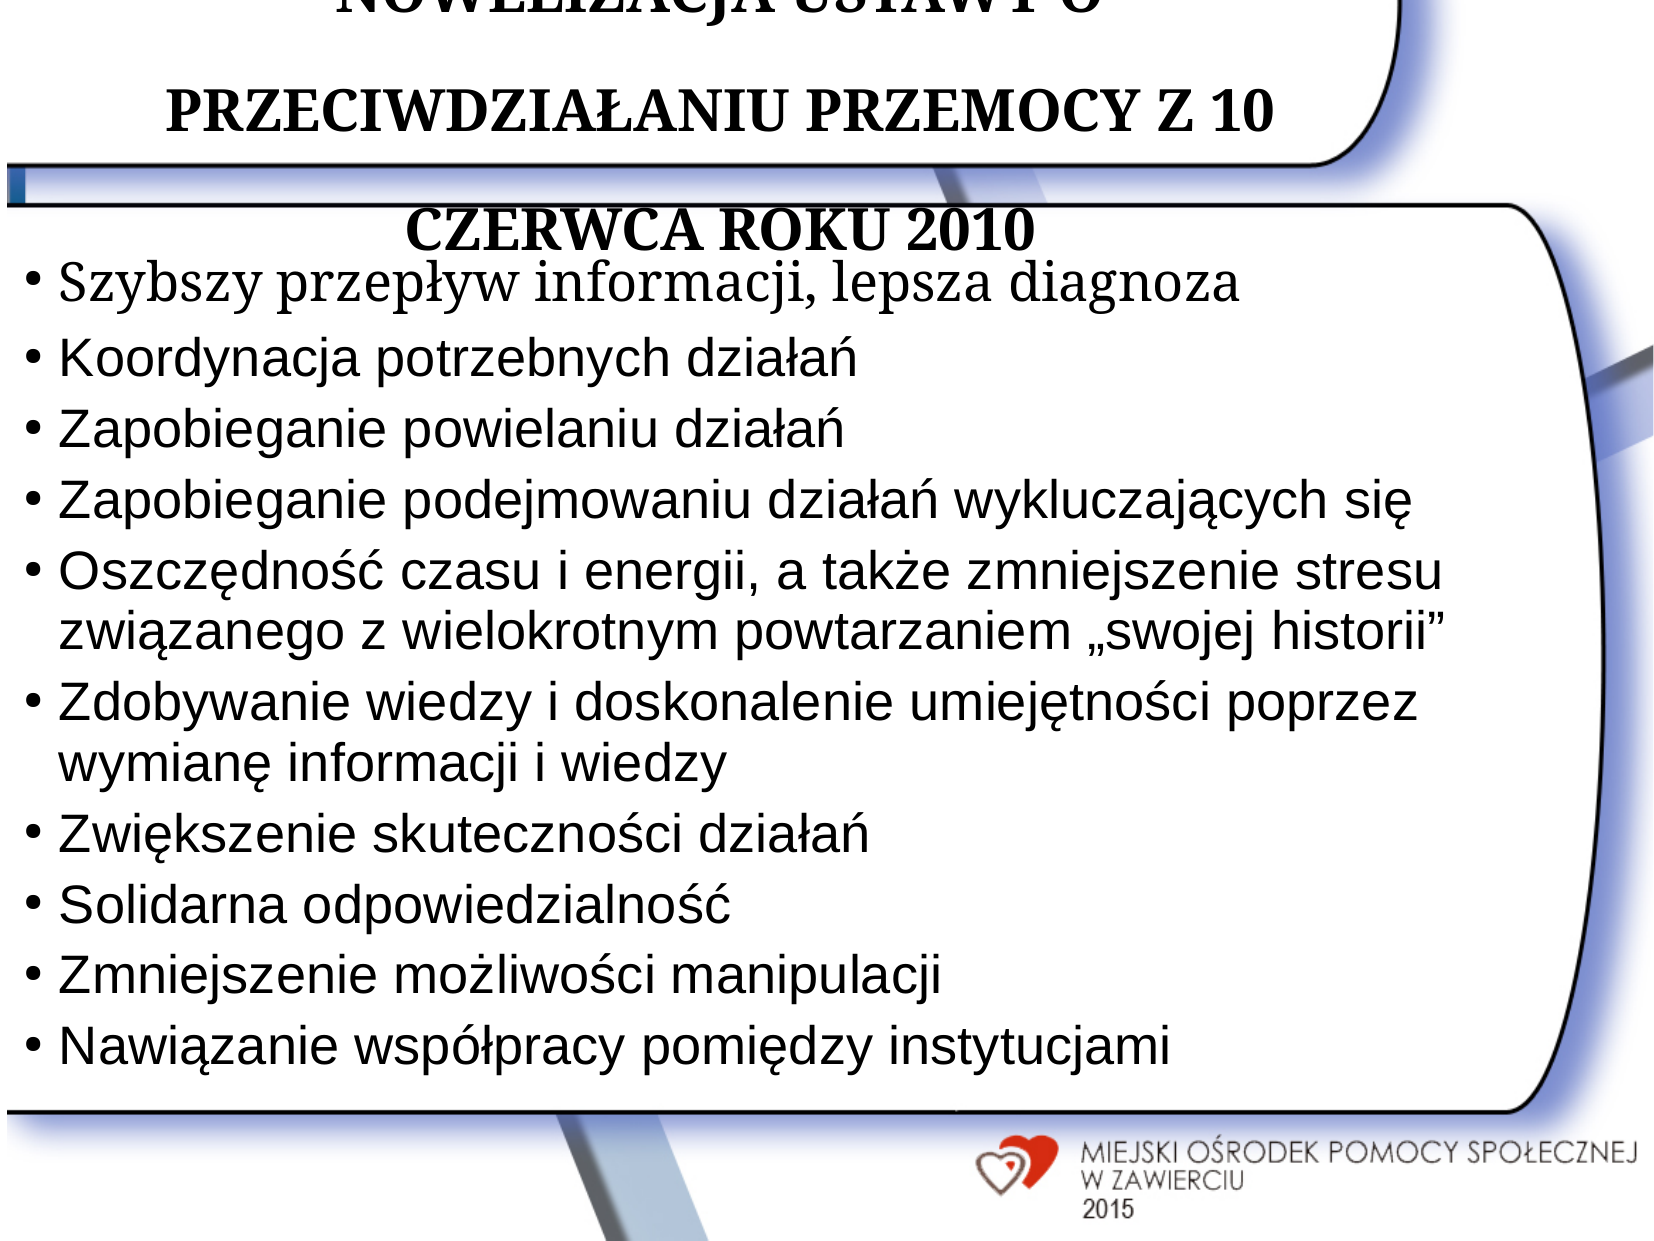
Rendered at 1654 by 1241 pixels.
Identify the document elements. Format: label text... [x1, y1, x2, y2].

title NOWELIZACJA USTAWY O PRZECIWDZIAŁANIU PRZEMOCY Z 10 CZERWCA ROKU 2010 [0, 0, 1418, 179]
picture [7, 0, 1654, 1241]
subtitle Szybszy przepływ informacji, lepsza diagnoza Koordynacja potrzebnych działań Zapobieganie powielaniu działań Zapobieganie podejmowaniu działań wykluczających się Oszczędność czasu i energii, a także zmniejszenie stresu związanego z wielokrotnym powtarzaniem „swojej historii” Zdobywanie wiedzy i doskonalenie umiejętności poprzez wymianę informacji i wiedzy Zwiększenie skuteczności działań Solidarna odpowiedzialność Zmniejszenie możliwości manipulacji Nawiązanie współpracy pomiędzy instytucjami [23, 220, 1512, 1099]
